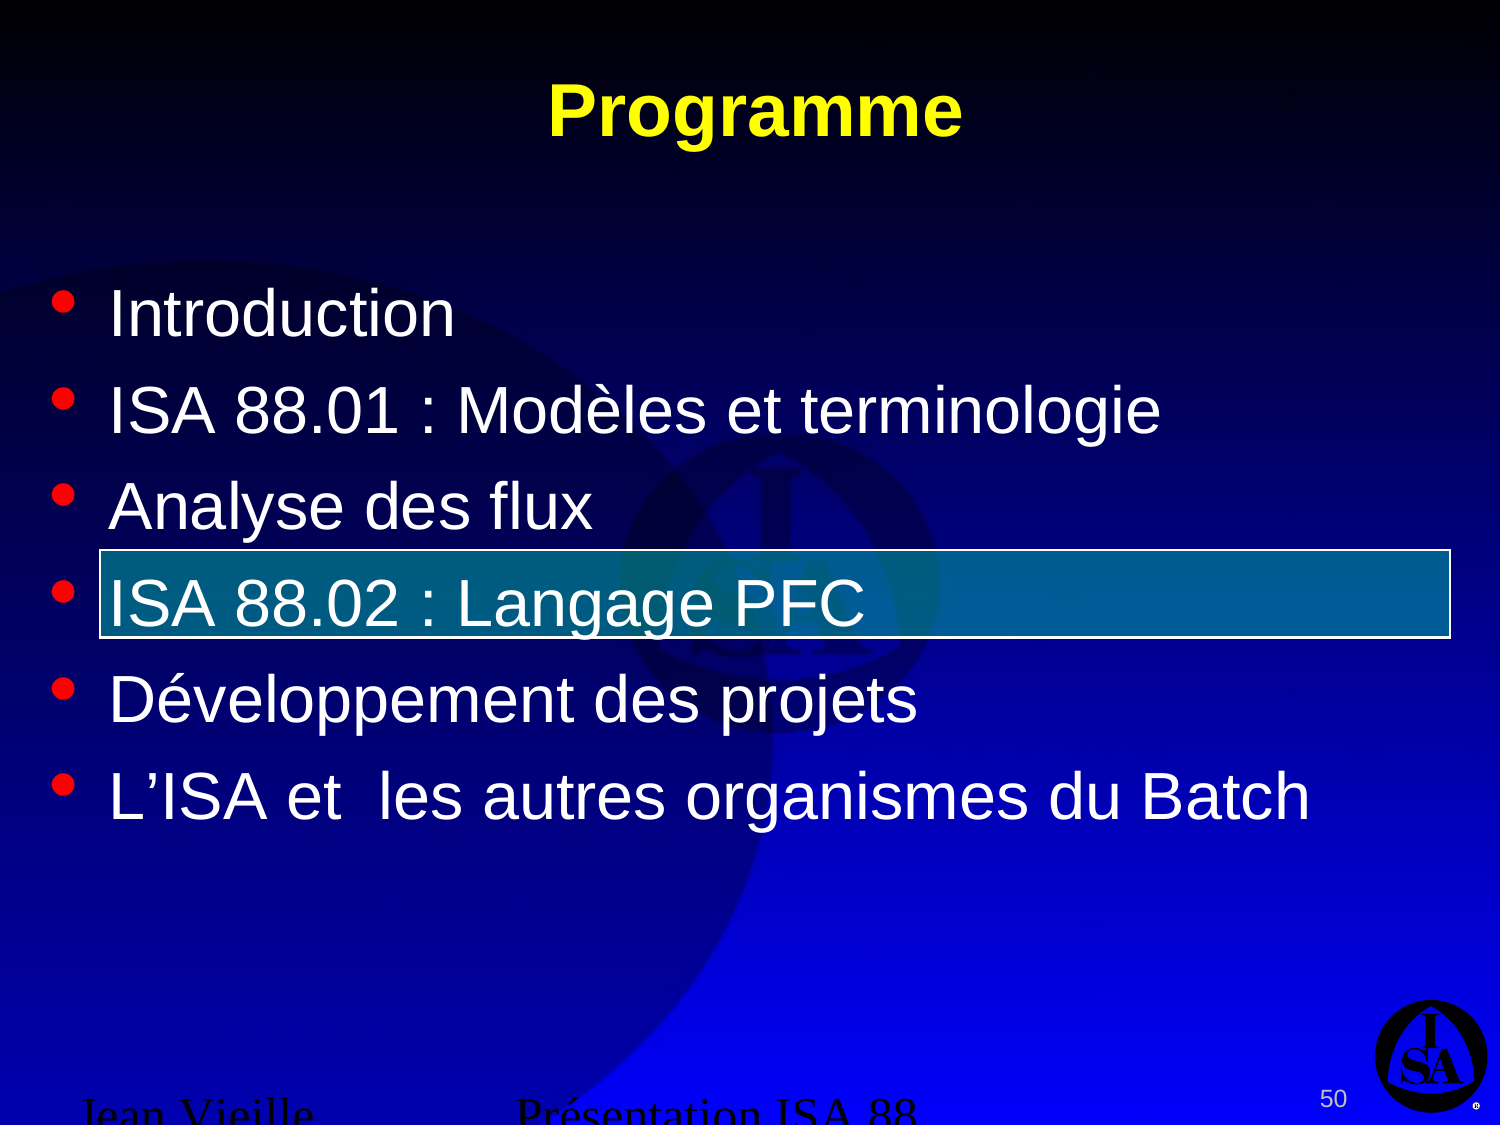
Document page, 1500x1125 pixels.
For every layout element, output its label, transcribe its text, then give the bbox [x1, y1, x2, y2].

picture [124, 1120, 133, 1125]
picture [565, 1110, 575, 1118]
picture [745, 1111, 754, 1125]
picture [234, 1110, 244, 1118]
list Introduction ISA 88.01 : Modèles et terminologie Analyse des flux ISA 88.02 : Langage PFC Développement des projets L’ISA et les autres organismes du Batch [37, 262, 1488, 1076]
picture [148, 1111, 157, 1125]
picture [298, 1110, 308, 1118]
picture [631, 1111, 640, 1125]
title Programme [75, 12, 1438, 201]
picture [668, 1120, 677, 1125]
picture [828, 1121, 843, 1125]
picture [874, 1101, 885, 1114]
picture [607, 1110, 617, 1118]
picture [0, 0, 1500, 1125]
picture [873, 1116, 886, 1125]
picture [830, 1103, 841, 1118]
picture [898, 1116, 911, 1125]
picture [102, 1110, 112, 1118]
picture [524, 1101, 535, 1117]
picture [899, 1101, 910, 1114]
picture [718, 1110, 731, 1125]
